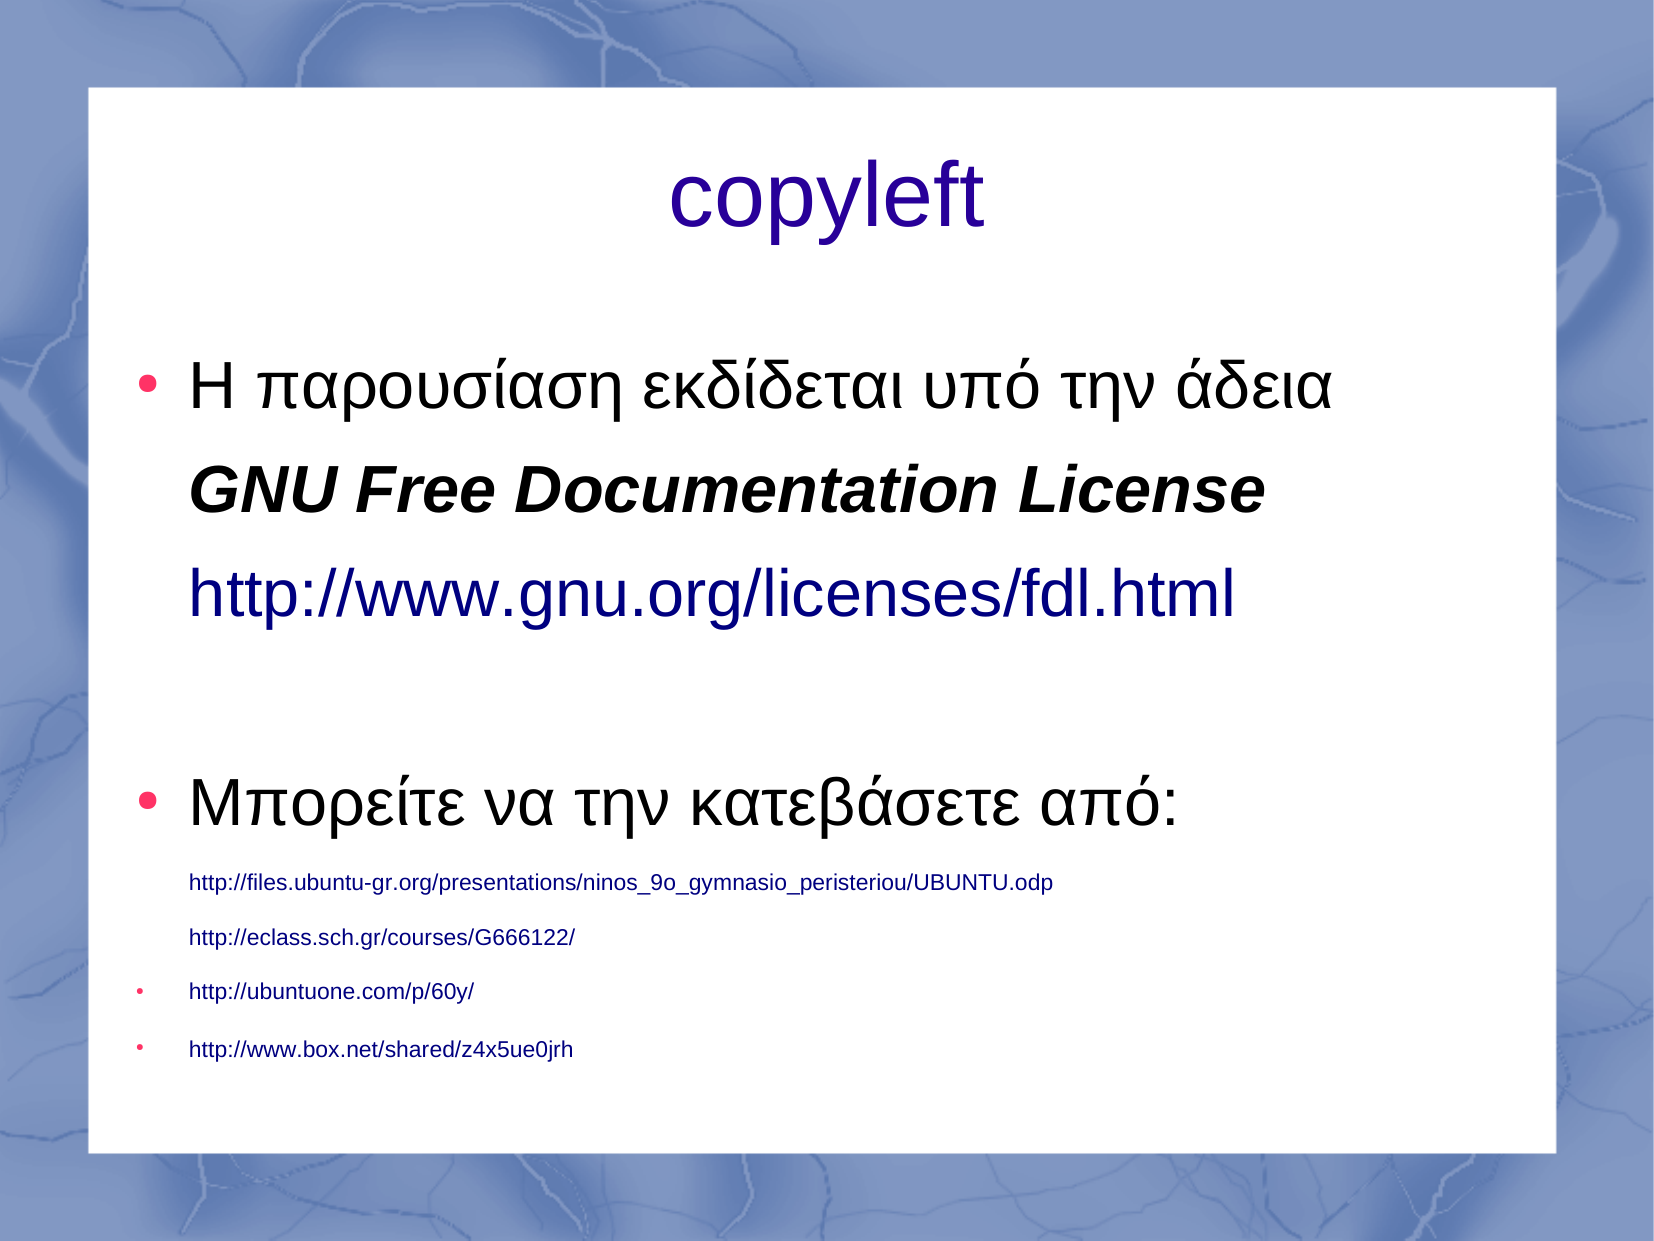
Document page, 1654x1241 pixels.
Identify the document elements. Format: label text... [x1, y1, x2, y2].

title copyleft [118, 98, 1536, 291]
list H παρουσίαση εκδίδεται υπό την άδεια GNU Free Documentation License http://www.gnu.org/licenses/fdl.html Μπορείτε να την κατεβάσετε από: http://files.ubuntu-gr.org/presentations/ninos_9o_gymnasio_peristeriou/UBUNTU.odp http://eclass.sch.gr/courses/G666122/ http://ubuntuone.com/p/60y/ http://www.box.net/shared/z4x5ue0jrh [118, 347, 1477, 1152]
picture [0, 0, 1654, 1241]
